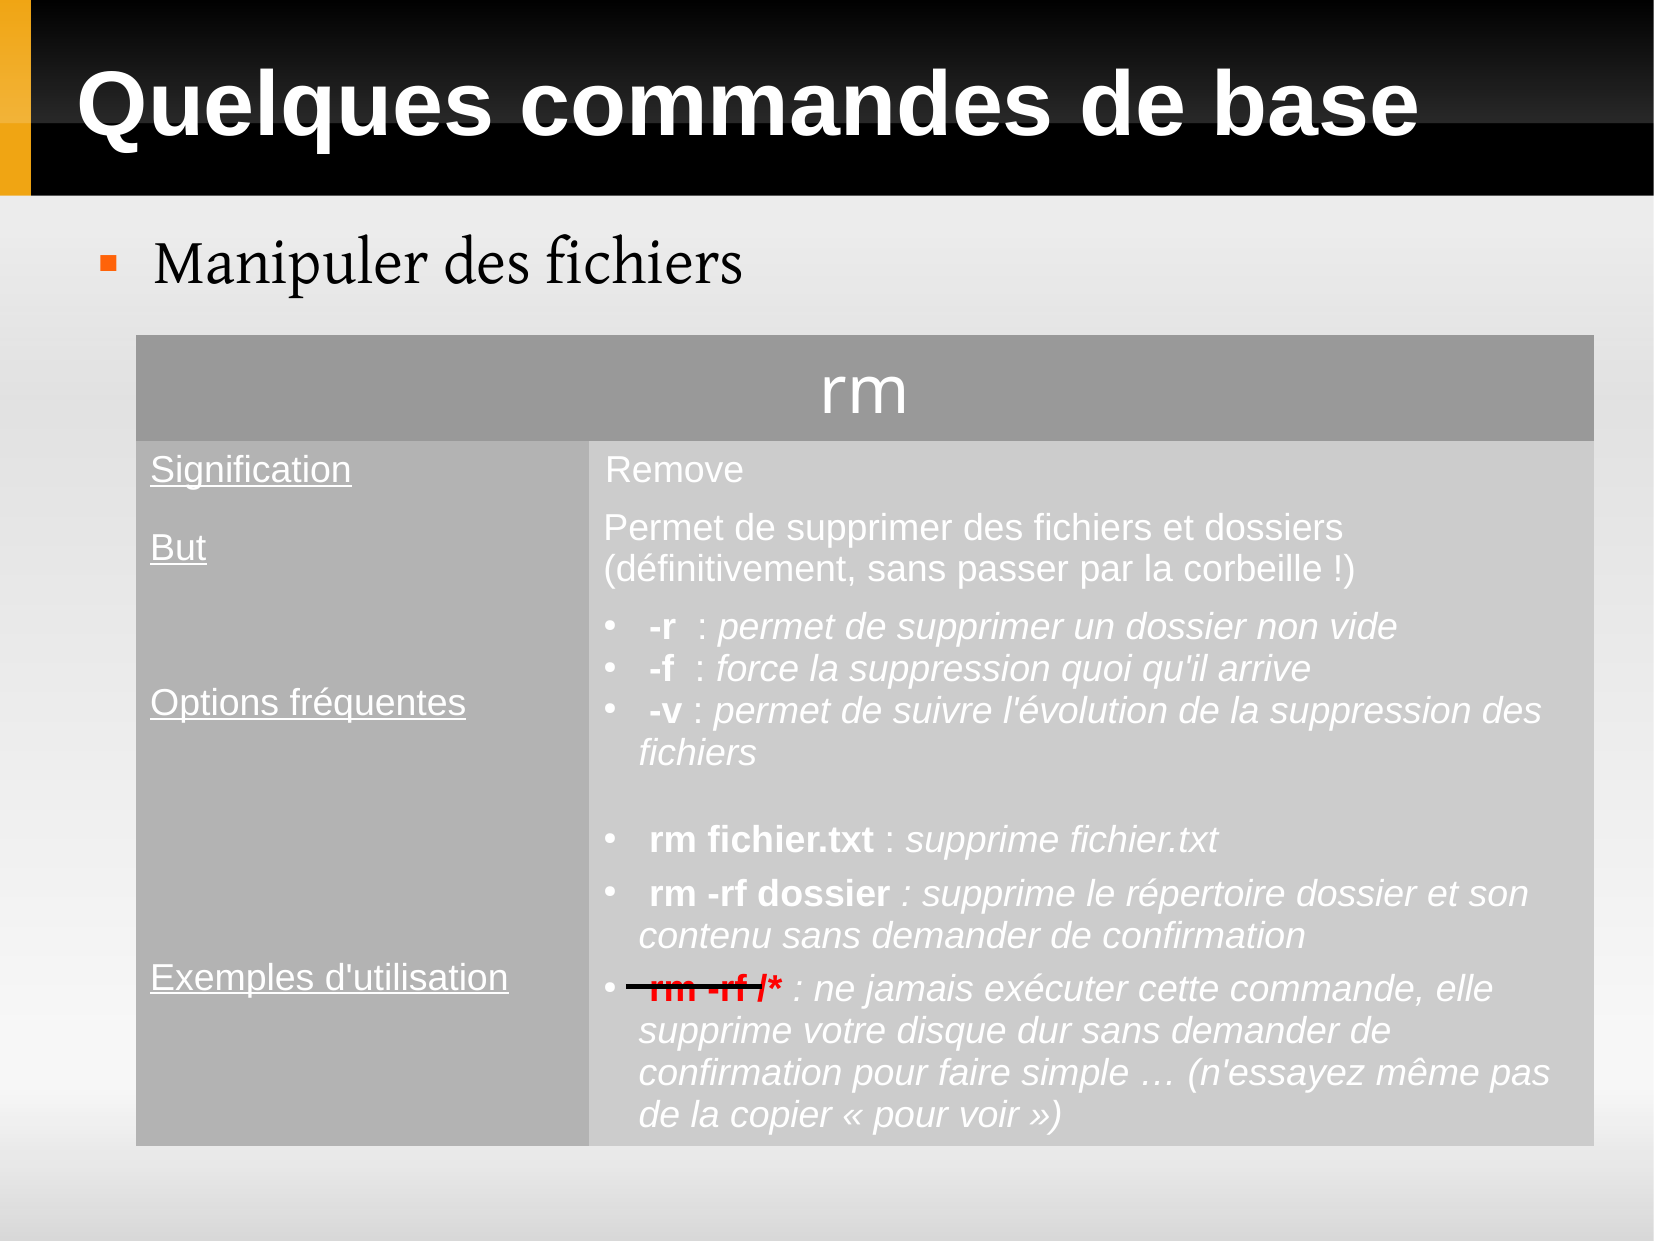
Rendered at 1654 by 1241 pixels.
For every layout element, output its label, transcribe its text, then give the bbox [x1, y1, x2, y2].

table_cell But [136, 498, 589, 598]
table_cell Exemples d'utilisation [136, 808, 589, 1146]
table_cell Permet de supprimer des fichiers et dossiers (définitivement, sans passer par la corbeille !) [589, 498, 1594, 598]
table_cell rm fichier.txt : supprime fichier.txt rm -rf dossier : supprime le répertoire dossier et son contenu sans demander de confirmation rm -rf /* : ne jamais exécuter cette commande, elle supprime votre disque dur sans demander de confirmation pour faire simple … (n'essayez même pas de la copier « pour voir ») [589, 808, 1594, 1146]
list Manipuler des fichiers [82, 226, 1571, 1241]
table_header rm [136, 335, 1594, 441]
picture [0, 0, 1654, 1241]
table_cell Options fréquentes [136, 598, 589, 808]
table_cell -r : permet de supprimer un dossier non vide -f : force la suppression quoi qu'il arrive -v : permet de suivre l'évolution de la suppression des fichiers [589, 598, 1594, 808]
title Quelques commandes de base [76, 0, 1565, 208]
table_cell Signification [136, 441, 589, 498]
table_cell Remove [589, 441, 1594, 498]
